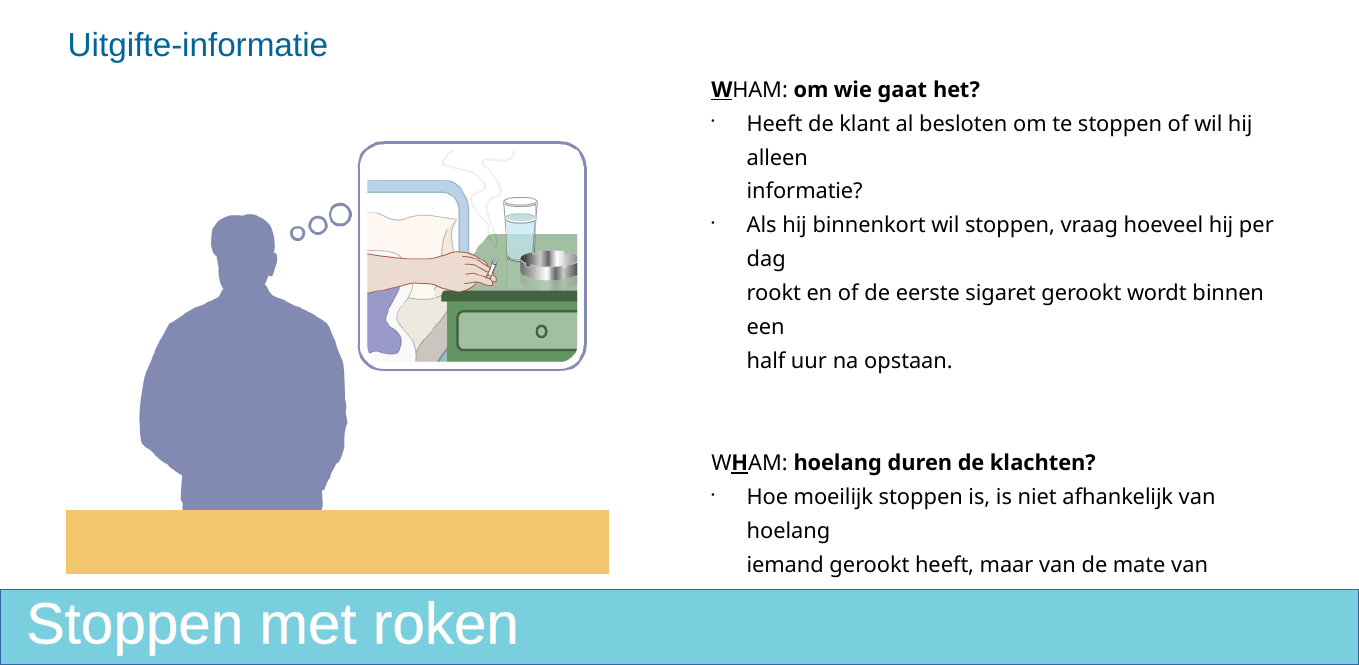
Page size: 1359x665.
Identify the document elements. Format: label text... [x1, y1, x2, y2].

text_box WHAM: om wie gaat het? Heeft de klant al besloten om te stoppen of wil hij alleen informatie? Als hij binnenkort wil stoppen, vraag hoeveel hij per dag rookt en of de eerste sigaret gerookt wordt binnen een half uur na opstaan. WHAM: hoelang duren de klachten? Hoe moeilijk stoppen is, is niet afhankelijk van hoelang iemand gerookt heeft, maar van de mate van nicotine afhankelijkheid en van hoe gemotiveerd iemand is om te stoppen. [696, 61, 1306, 589]
picture [66, 118, 609, 574]
title Uitgifte-informatie [67, 26, 1291, 101]
title Stoppen met roken [26, 590, 846, 665]
text_box [0, 589, 1359, 665]
